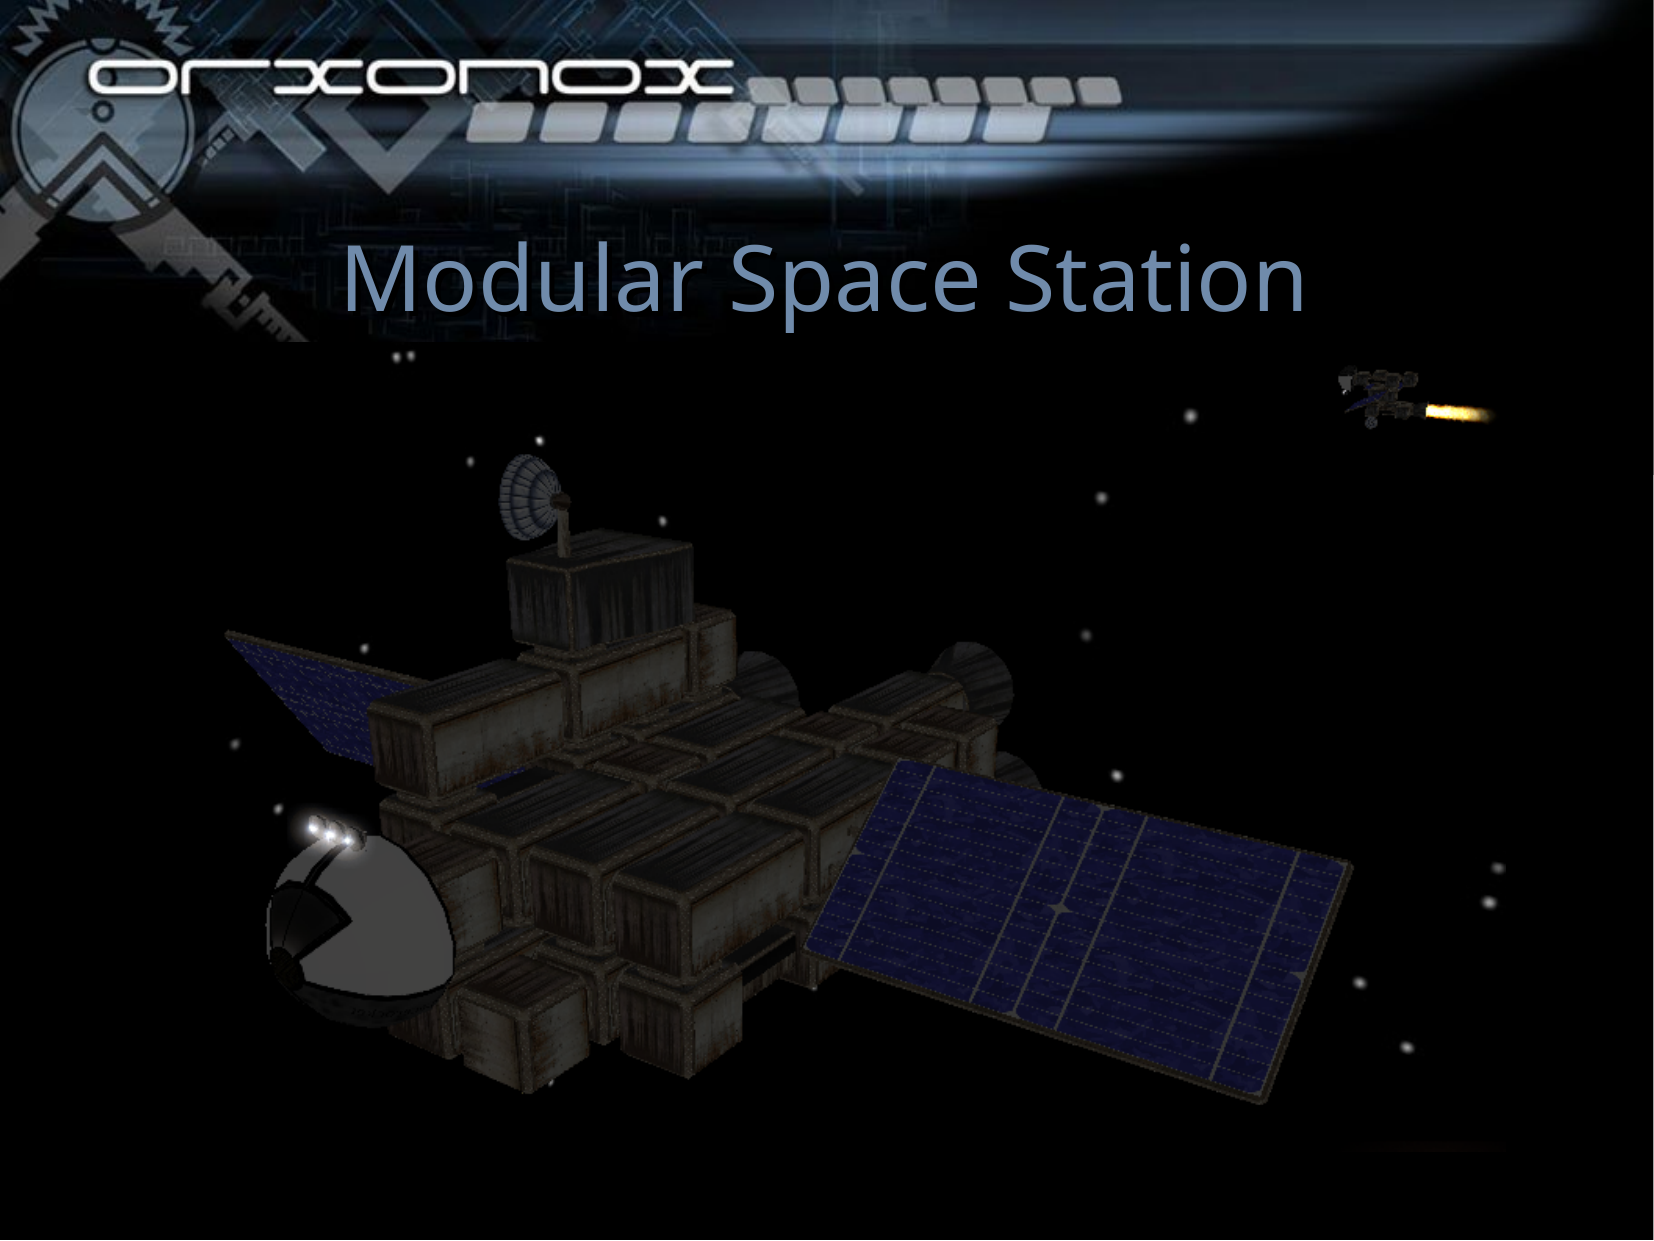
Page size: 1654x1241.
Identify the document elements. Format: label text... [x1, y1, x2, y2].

text_box Modular Space Station [324, 205, 1477, 328]
picture [0, 0, 1654, 1152]
